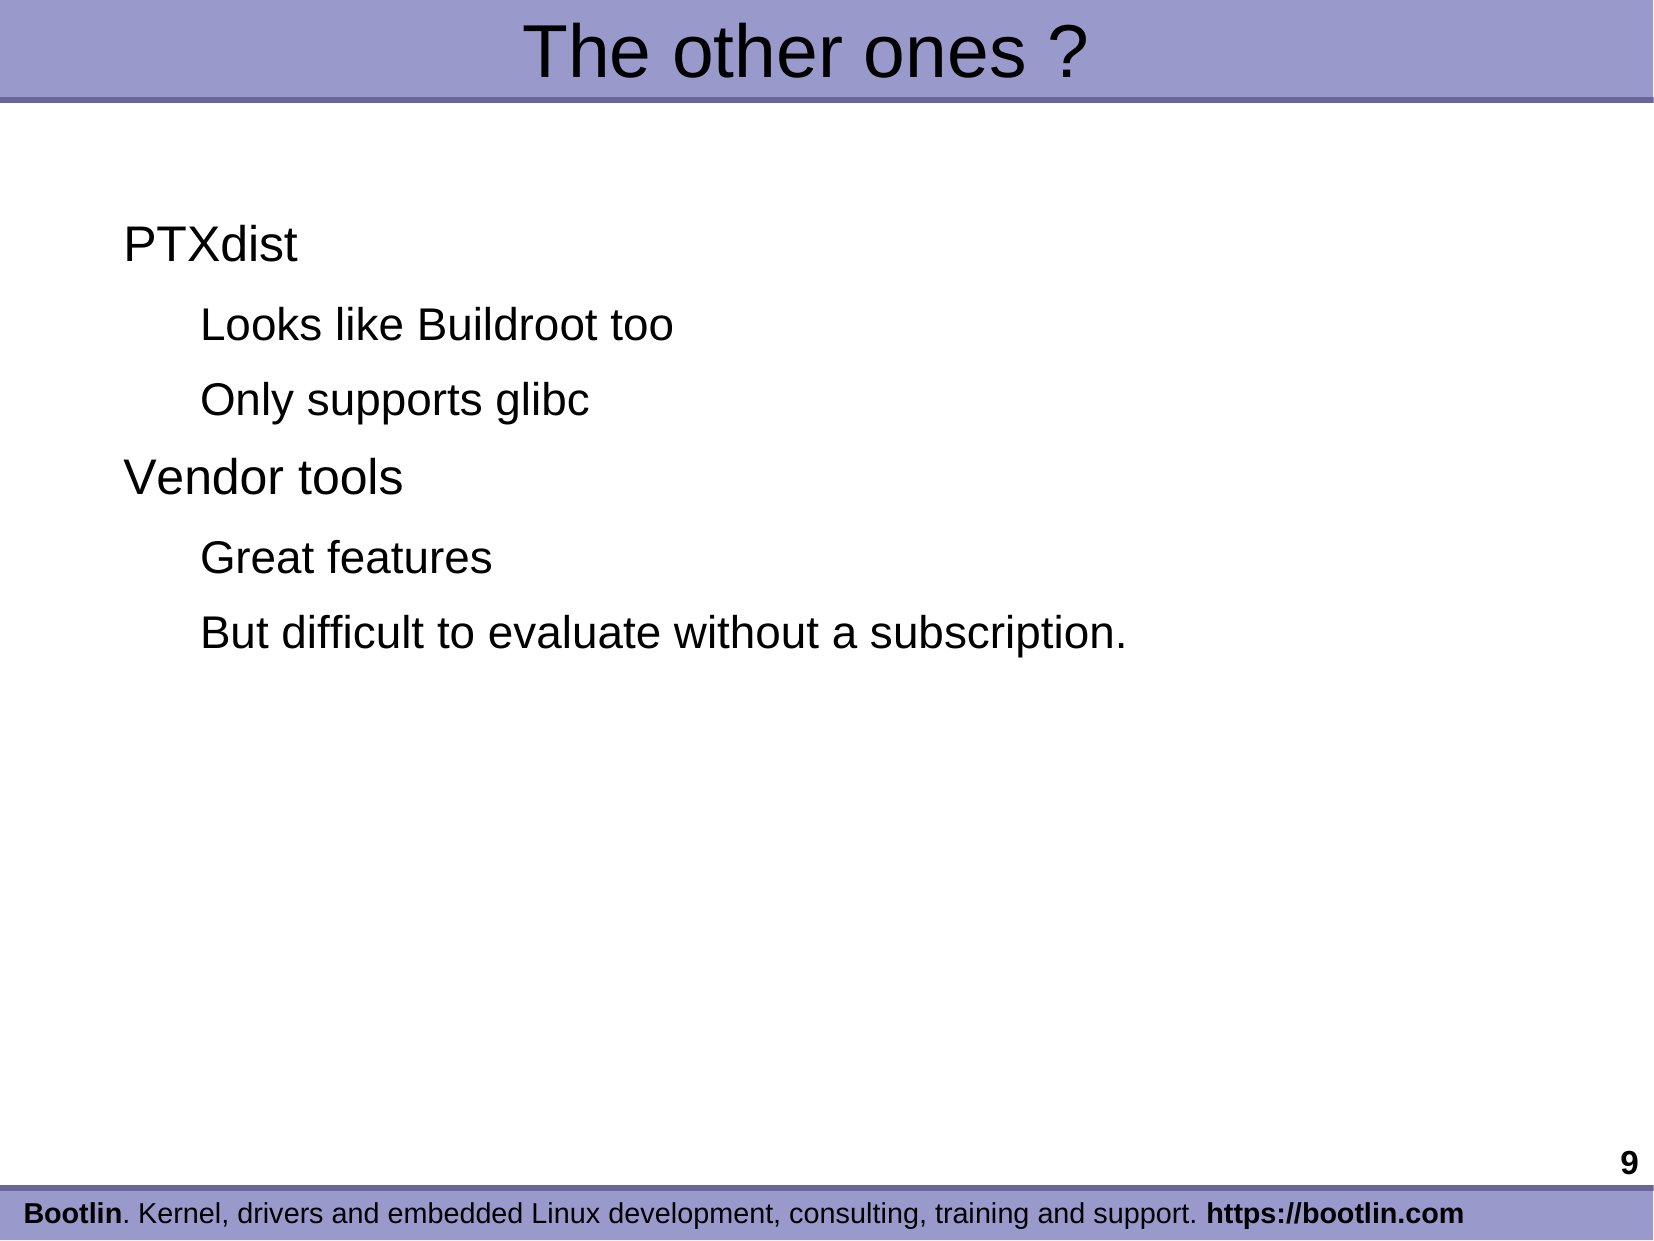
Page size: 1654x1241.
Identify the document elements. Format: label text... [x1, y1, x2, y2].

title The other ones ? [60, 4, 1551, 98]
list PTXdist Looks like Buildroot too Only supports glibc Vendor tools Great features But difficult to evaluate without a subscription. [105, 216, 1518, 1066]
